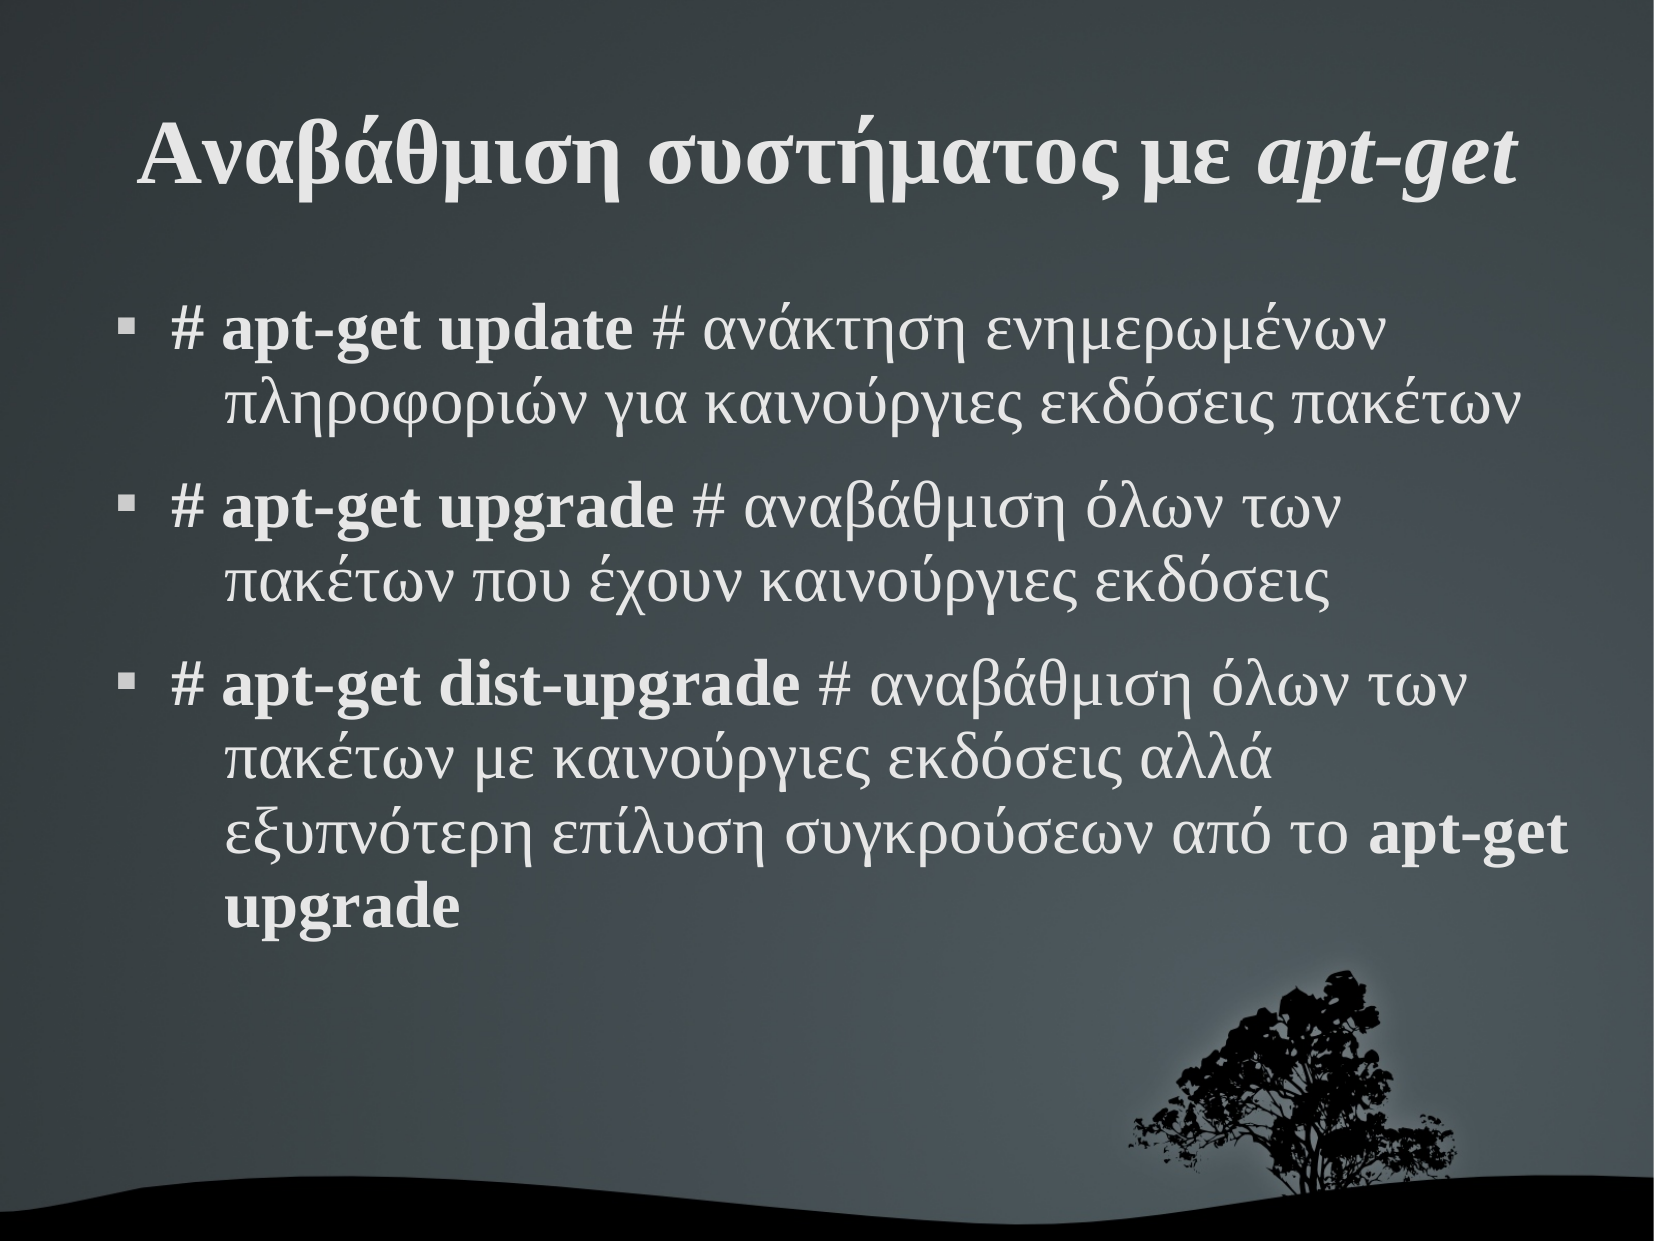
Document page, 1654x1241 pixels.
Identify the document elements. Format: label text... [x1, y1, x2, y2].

title Αναβάθμιση συστήματος με apt-get [82, 49, 1571, 257]
picture [0, 0, 1654, 1241]
list # apt-get update # ανάκτηση ενημερωμένων πληροφοριών για καινούργιες εκδόσεις πακέτων # apt-get upgrade # αναβάθμιση όλων των πακέτων που έχουν καινούργιες εκδόσεις # apt-get dist-upgrade # αναβάθμιση όλων των πακέτων με καινούργιες εκδόσεις αλλά εξυπνότερη επίλυση συγκρούσεων από το apt-get upgrade [82, 290, 1571, 1139]
